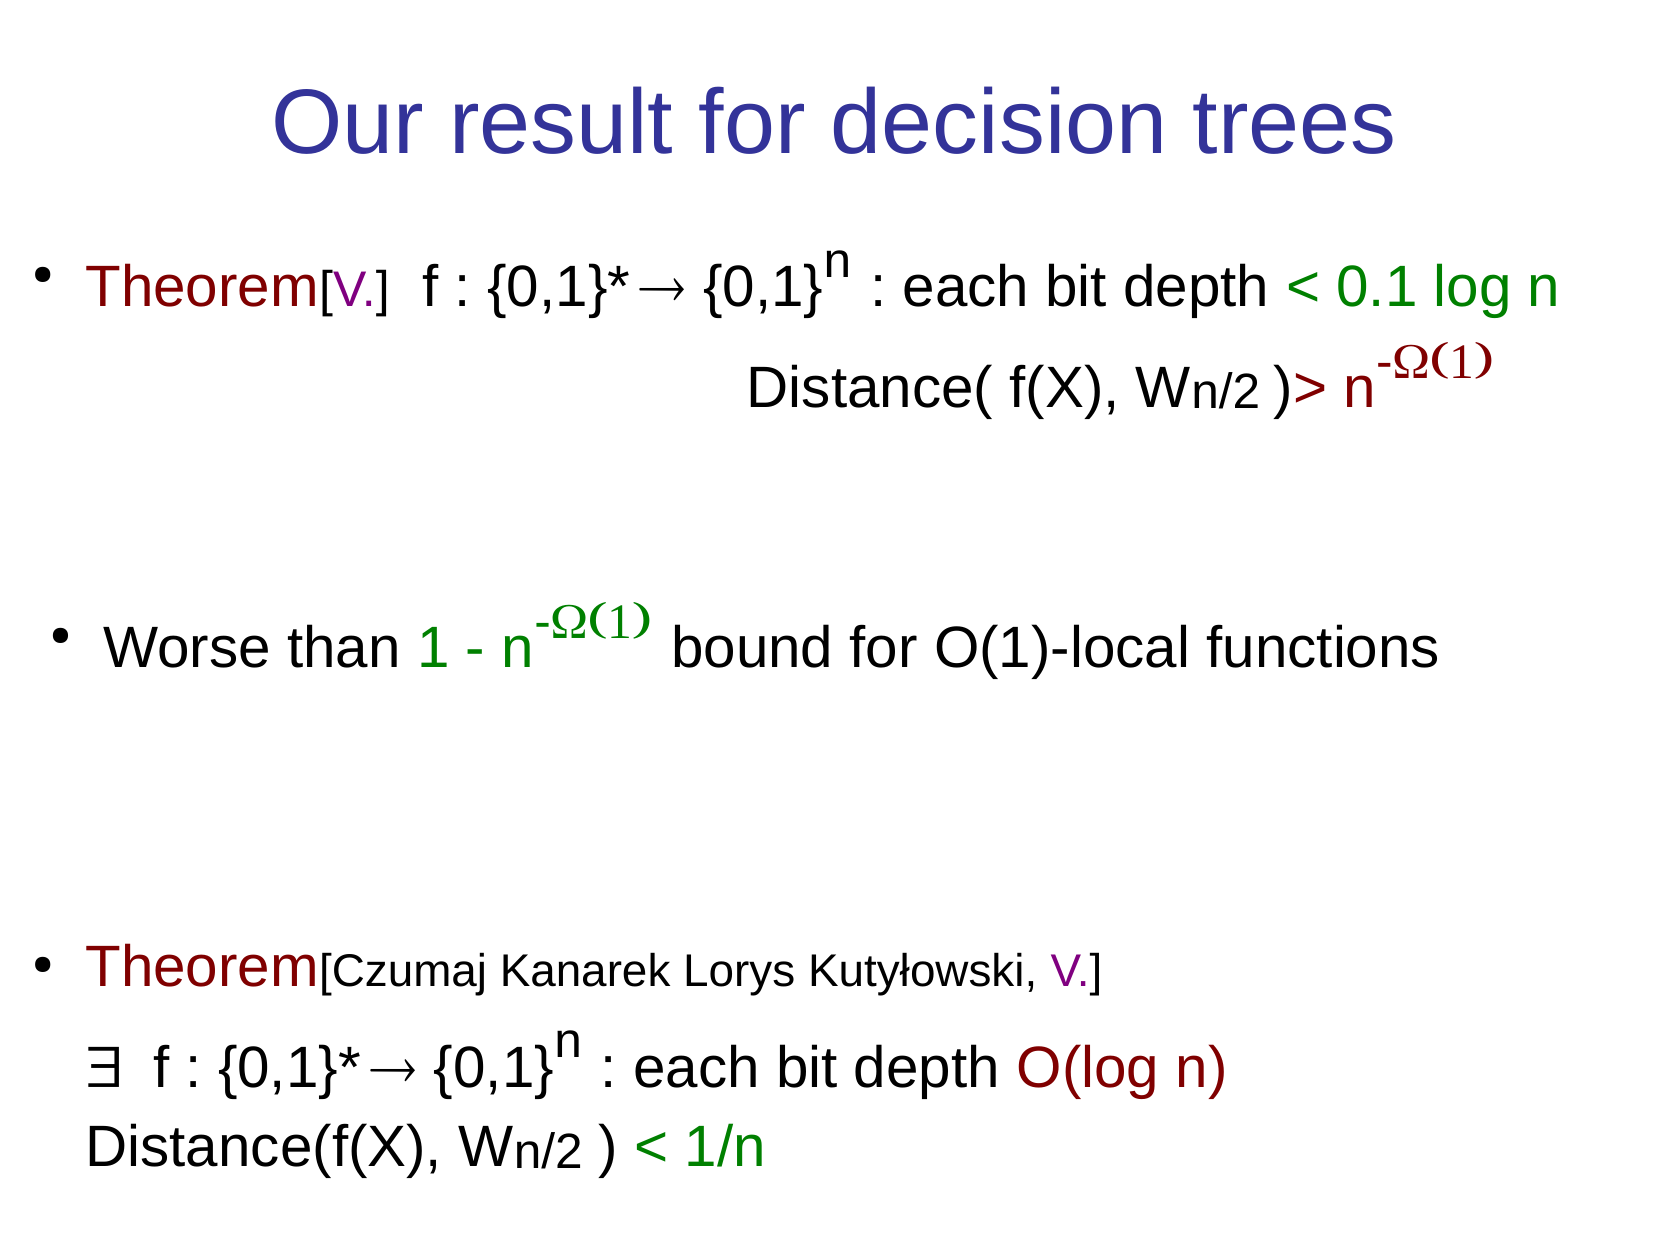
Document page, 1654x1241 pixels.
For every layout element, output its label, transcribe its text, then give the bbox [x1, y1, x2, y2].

title Our result for decision trees [131, 18, 1538, 226]
list Theorem[V.] f : {0,1}*  {0,1}n : each bit depth < 0.1 log n Distance( f(X), Wn/2 )> n-(1) Worse than 1 - n-(1) bound for O(1)-local functions Theorem[Czumaj Kanarek Lorys Kutyłowski, V.]  f : {0,1}*  {0,1}n : each bit depth O(log n) Distance(f(X), Wn/2 ) < 1/n [0, 225, 1654, 1241]
